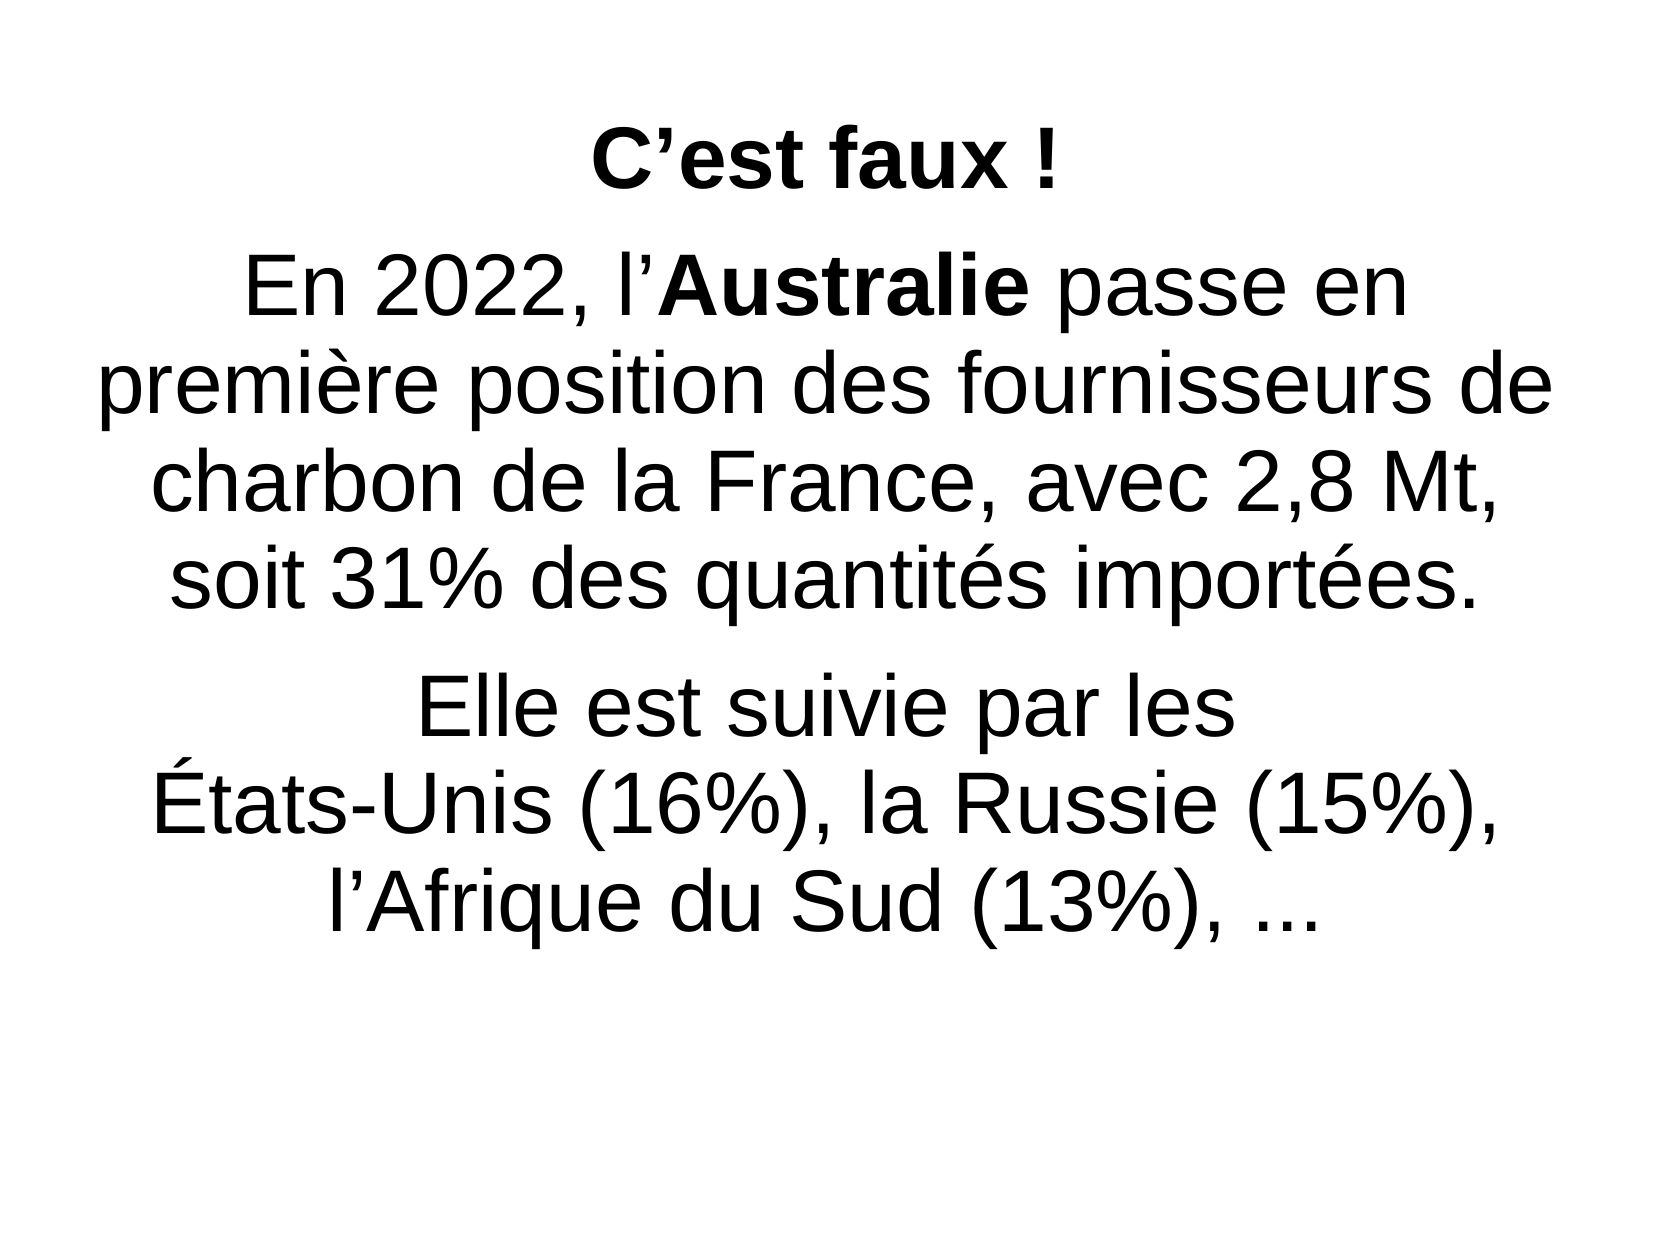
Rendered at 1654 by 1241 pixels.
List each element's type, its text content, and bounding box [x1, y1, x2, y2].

subtitle C’est faux ! En 2022, l’Australie passe en première position des fournisseurs de charbon de la France, avec 2,8 Mt, soit 31% des quantités importées. Elle est suivie par les États-Unis (16%), la Russie (15%), l’Afrique du Sud (13%), ... [82, 49, 1571, 1010]
